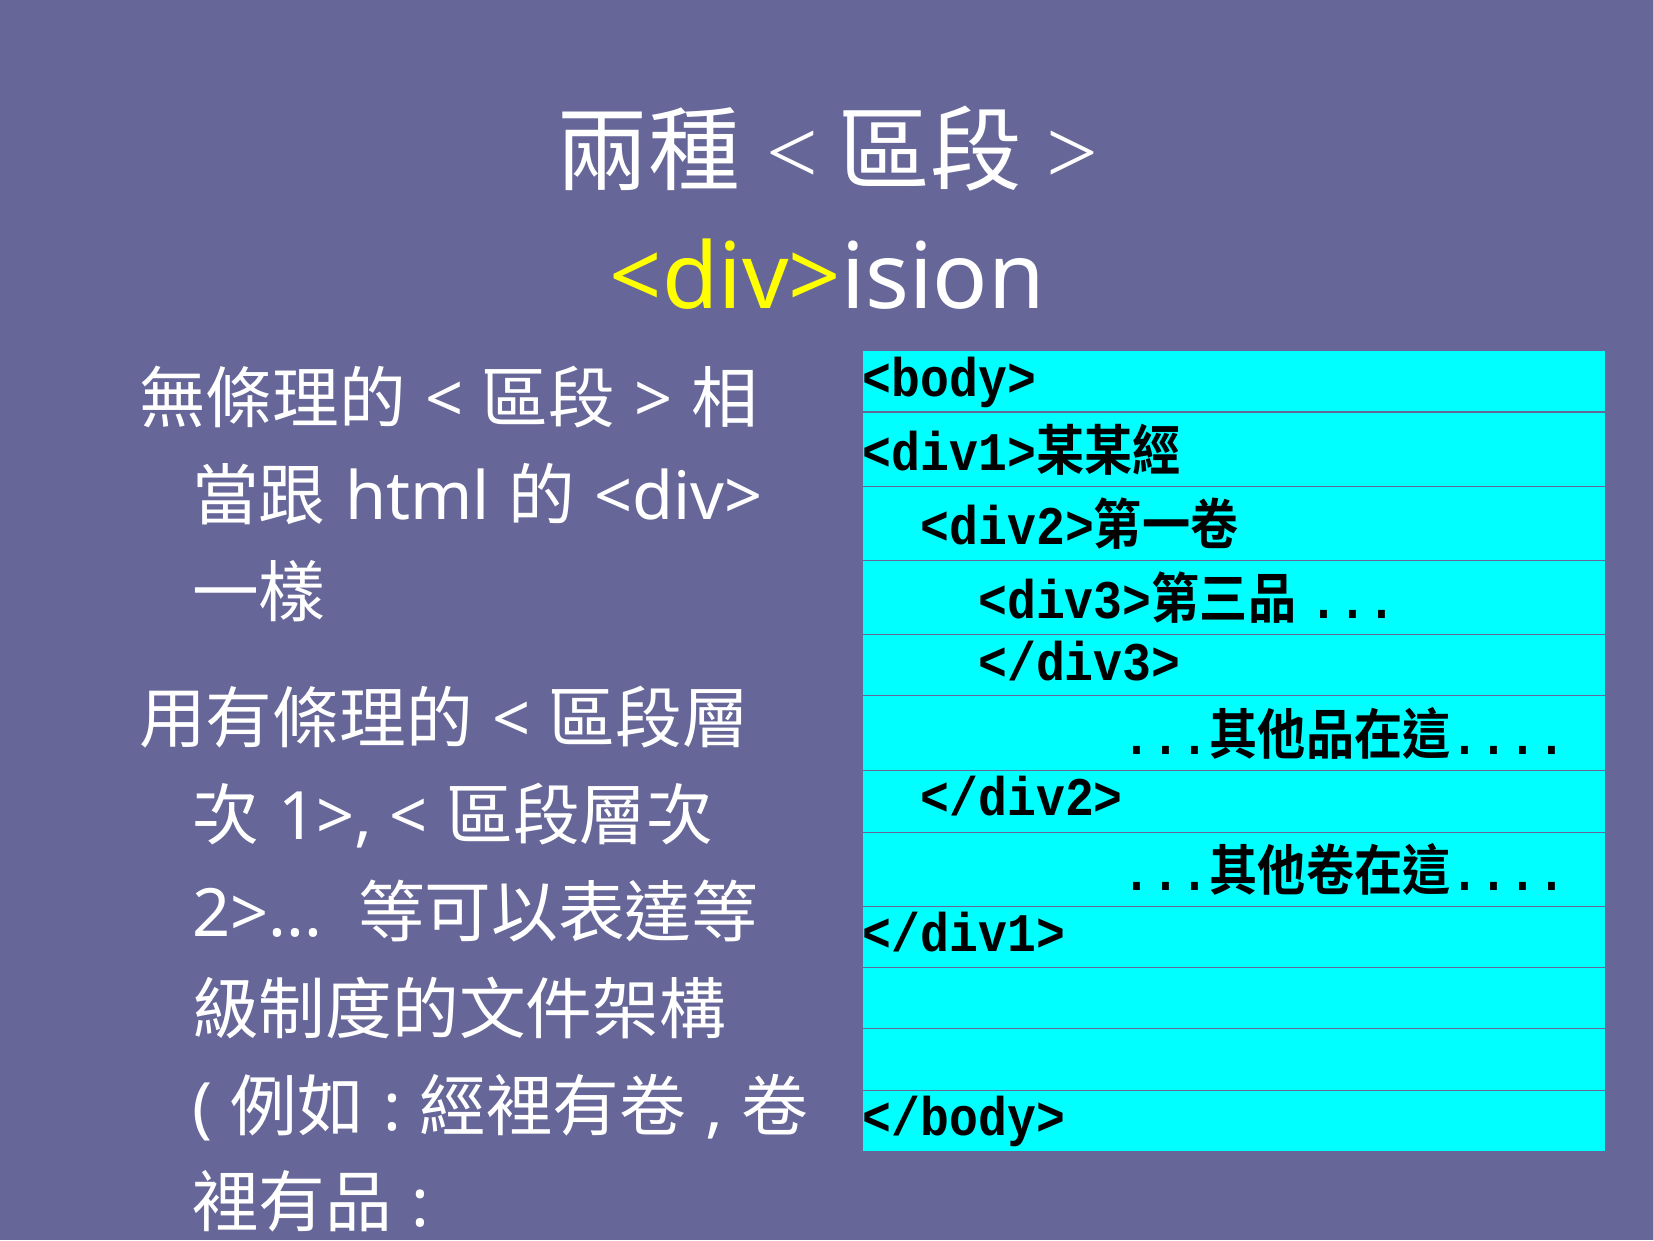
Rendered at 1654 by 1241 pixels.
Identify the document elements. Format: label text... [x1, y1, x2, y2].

chart [862, 351, 1607, 1240]
title 兩種<區段> <div>ision [121, 83, 1534, 330]
list 無條理的<區段>相當跟html的<div> 一樣 用有條理的<區段層次1>, <區段層次2>... 等可以表達等級制度的文件架構(例如:經裡有卷,卷裡有品: [121, 344, 811, 1178]
